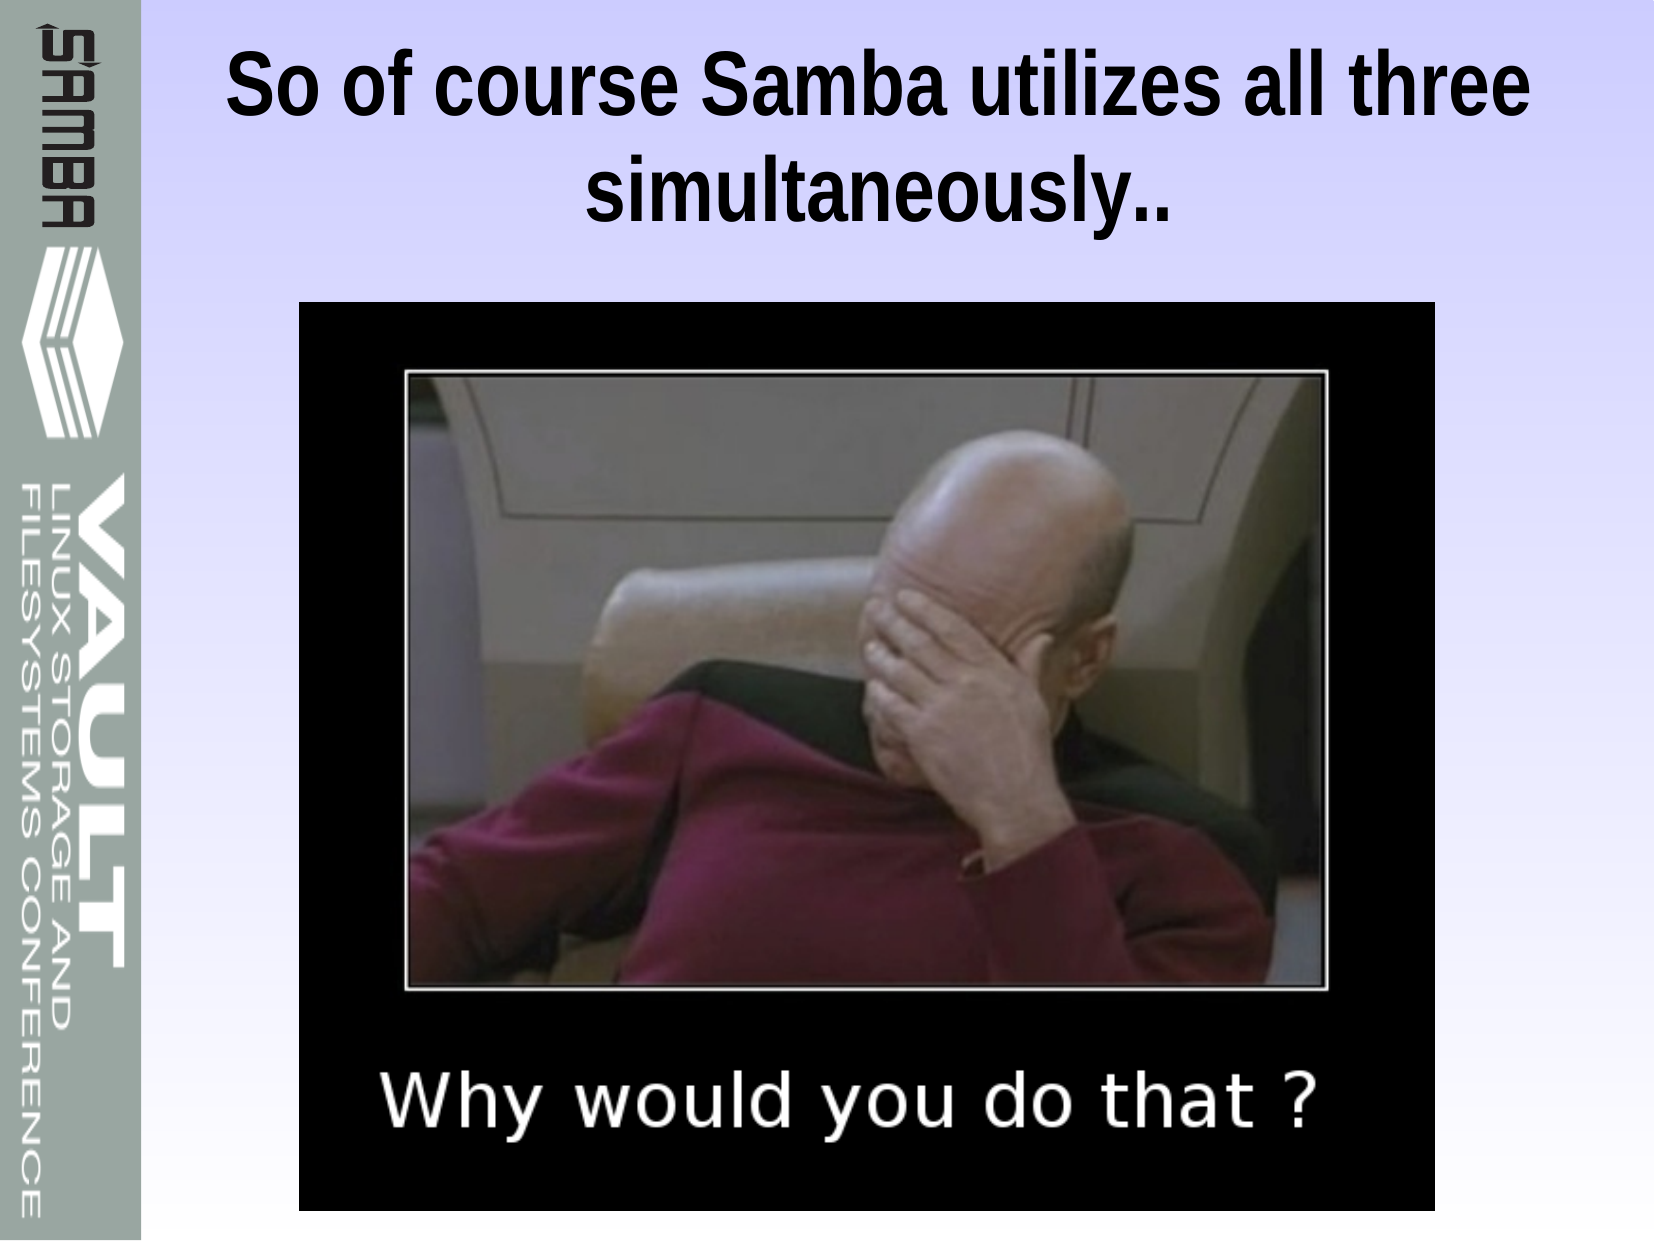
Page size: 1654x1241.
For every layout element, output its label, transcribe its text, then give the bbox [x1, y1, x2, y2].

picture [0, 241, 145, 1225]
picture [299, 302, 1435, 1211]
title So of course Samba utilizes all three simultaneously.. [173, 29, 1586, 241]
